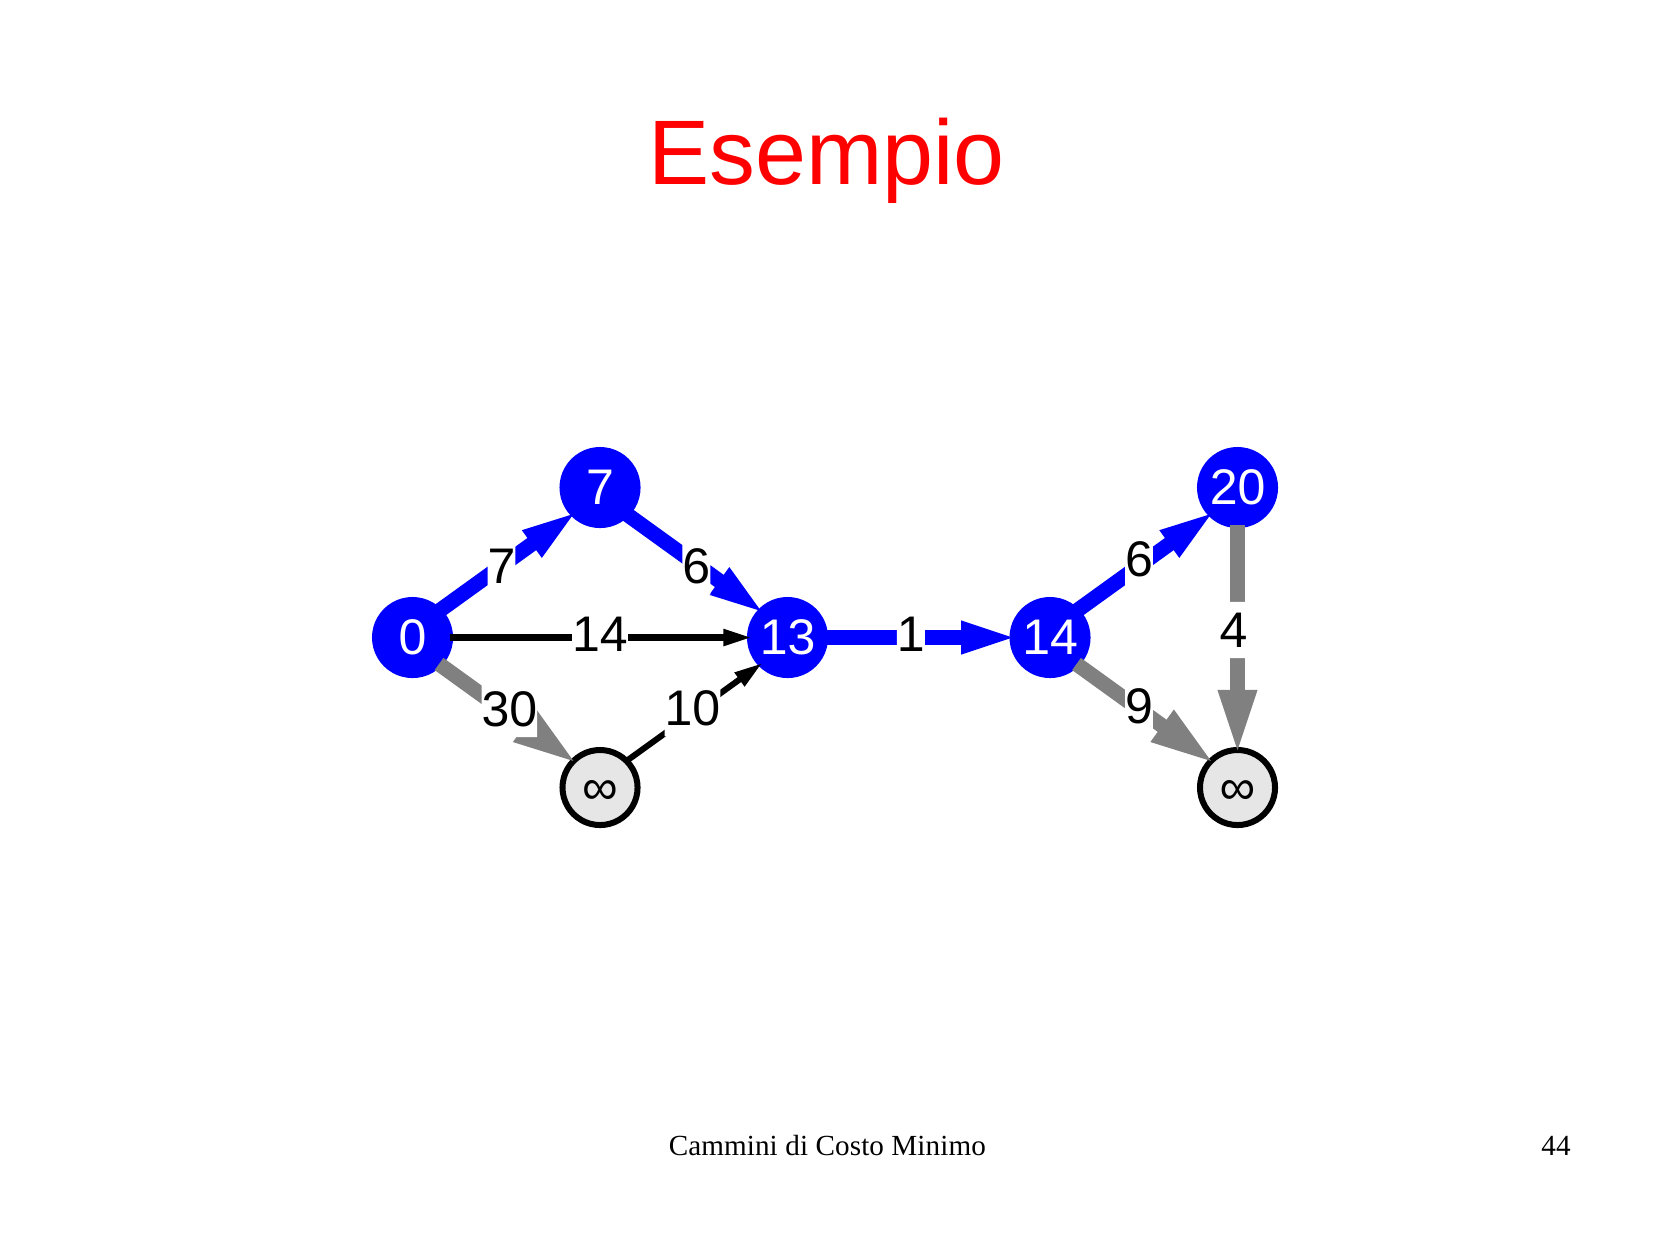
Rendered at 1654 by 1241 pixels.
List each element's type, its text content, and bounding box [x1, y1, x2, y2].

text_box 0 [375, 600, 450, 676]
text_box ∞ [1200, 750, 1276, 826]
text_box 30 [481, 680, 538, 738]
text_box ∞ [562, 750, 638, 826]
text_box 14 [572, 605, 628, 663]
text_box 7 [487, 538, 516, 595]
text_box 6 [682, 538, 711, 595]
text_box 20 [1200, 450, 1276, 525]
text_box 10 [664, 680, 721, 737]
title Esempio [82, 49, 1571, 257]
text_box 13 [750, 600, 825, 676]
text_box 6 [1125, 530, 1153, 588]
text_box 7 [562, 450, 638, 526]
text_box 1 [896, 605, 925, 663]
text_box 4 [1219, 601, 1248, 659]
text_box 9 [1125, 678, 1153, 736]
text_box 14 [1012, 600, 1088, 676]
